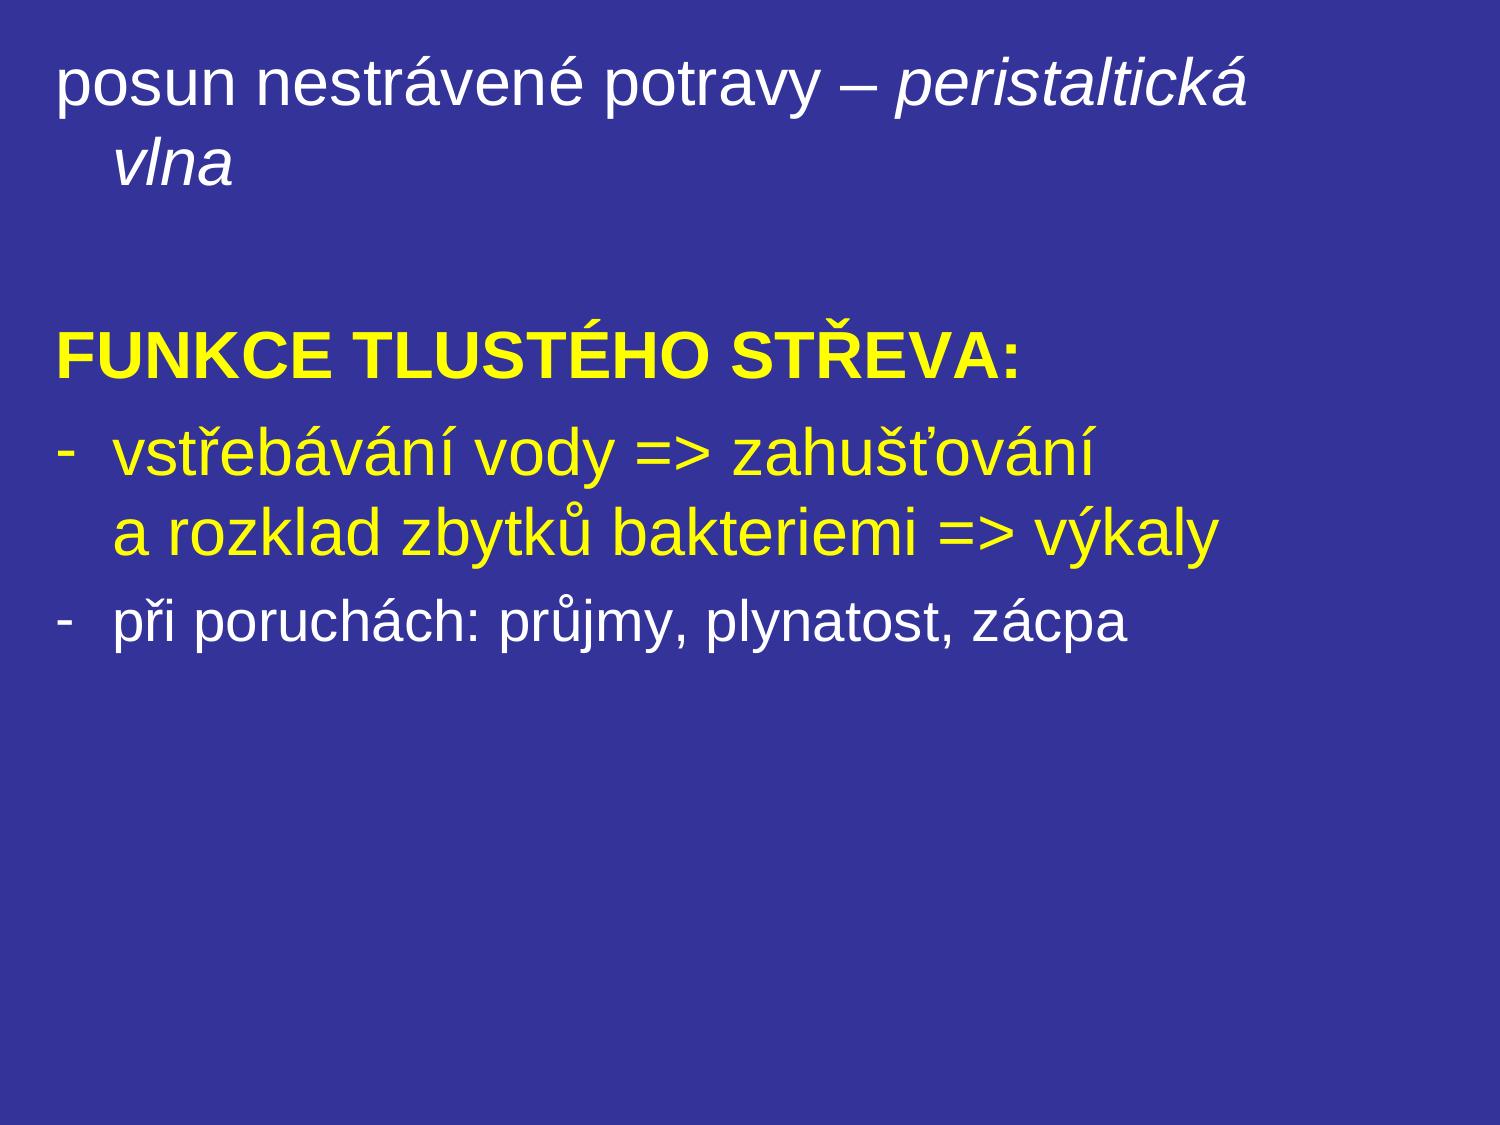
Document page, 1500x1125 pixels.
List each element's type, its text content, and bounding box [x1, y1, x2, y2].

text_box posun nestrávené potravy – peristaltická vlna FUNKCE TLUSTÉHO STŘEVA: vstřebávání vody => zahušťování a rozklad zbytků bakteriemi => výkaly při poruchách: průjmy, plynatost, zácpa [41, 31, 1365, 1012]
